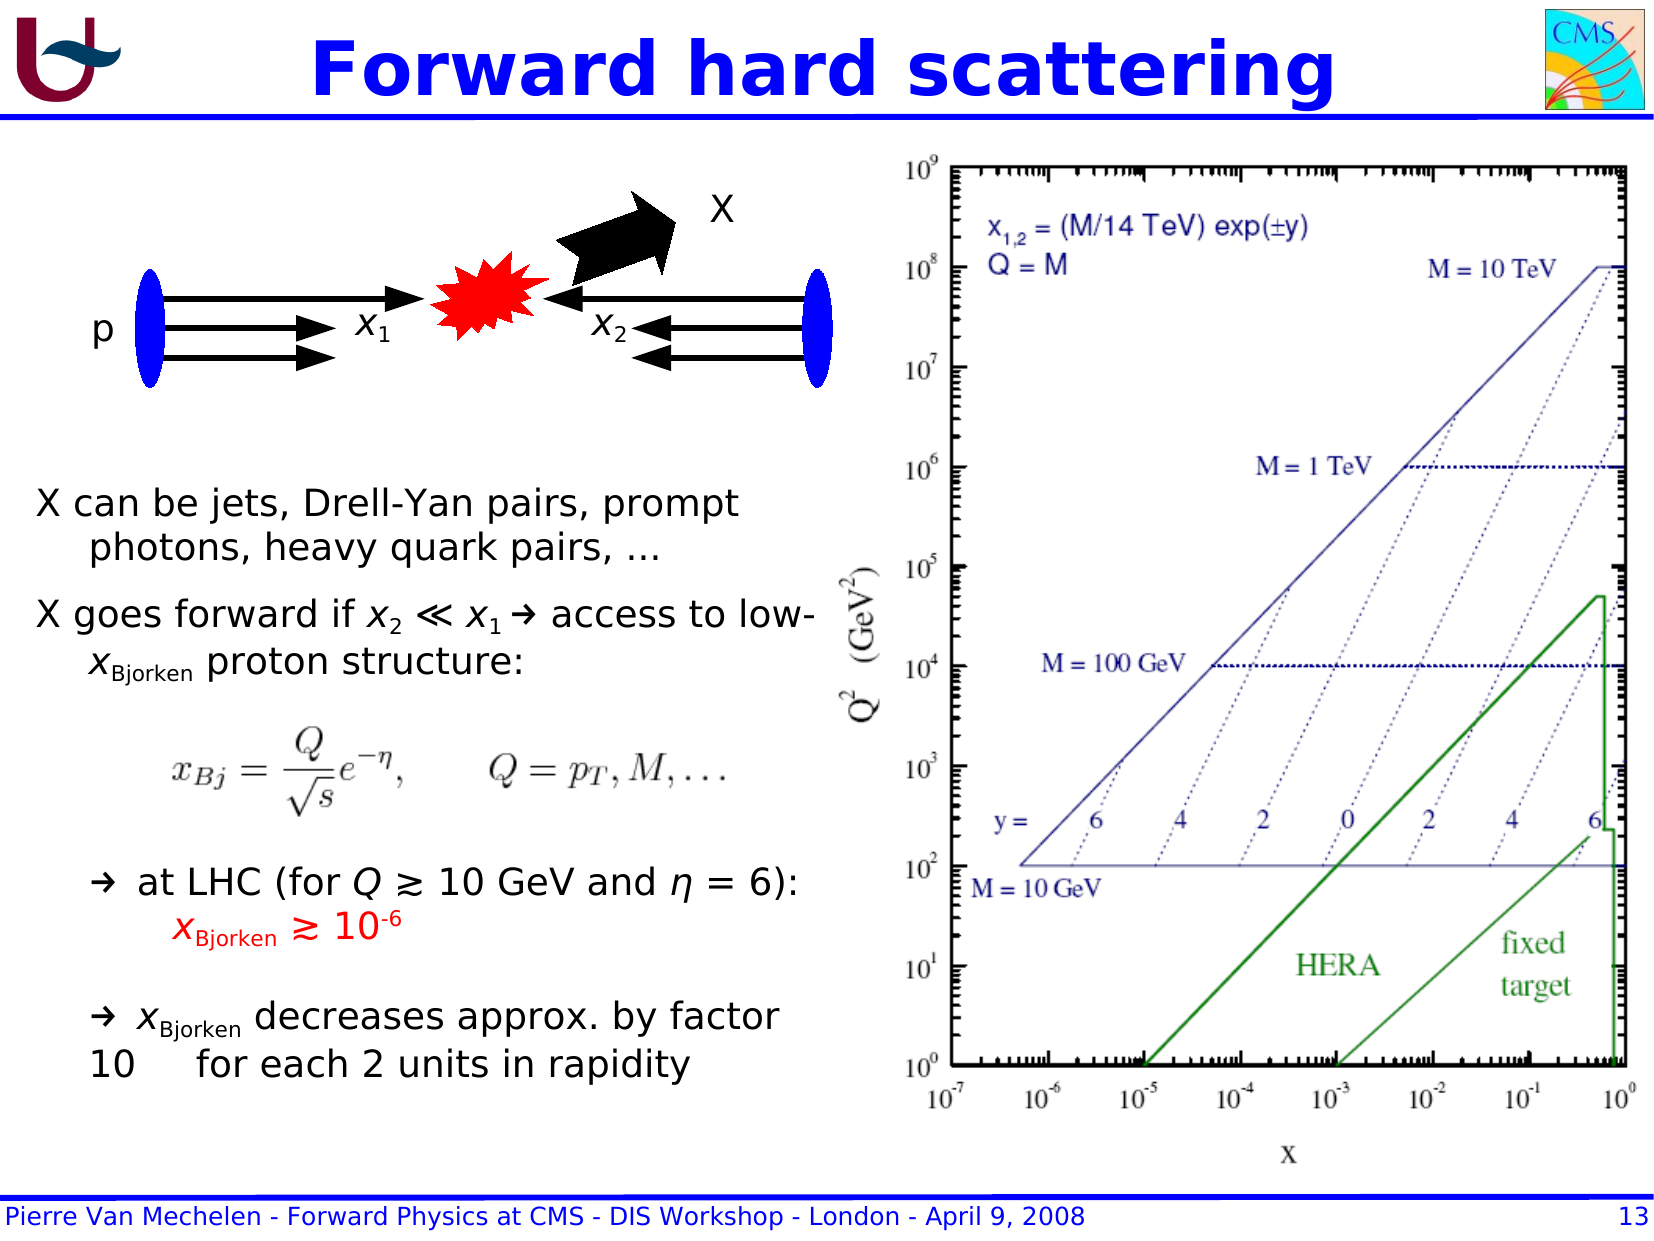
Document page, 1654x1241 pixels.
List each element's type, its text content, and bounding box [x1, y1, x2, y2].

picture [168, 725, 731, 820]
picture [833, 142, 1654, 1190]
picture [1545, 9, 1645, 110]
text_box [135, 269, 165, 388]
text_box [556, 191, 676, 286]
text_box p [76, 299, 130, 358]
text_box x1 [340, 292, 407, 355]
list X can be jets, Drell-Yan pairs, prompt photons, heavy quark pairs, ... X goes forward if x2 ≪ x1 → access to low-xBjorken proton structure: → at LHC (for Q ≳ 10 GeV and η = 6): xBjorken ≳ 10-6 → xBjorken decreases approx. by factor 10 for each 2 units in rapidity [17, 147, 833, 1131]
text_box X [694, 180, 750, 240]
text_box [802, 269, 833, 388]
picture [9, 10, 128, 109]
text_box [430, 251, 549, 341]
title Forward hard scattering [145, 20, 1504, 120]
text_box x2 [576, 292, 642, 355]
